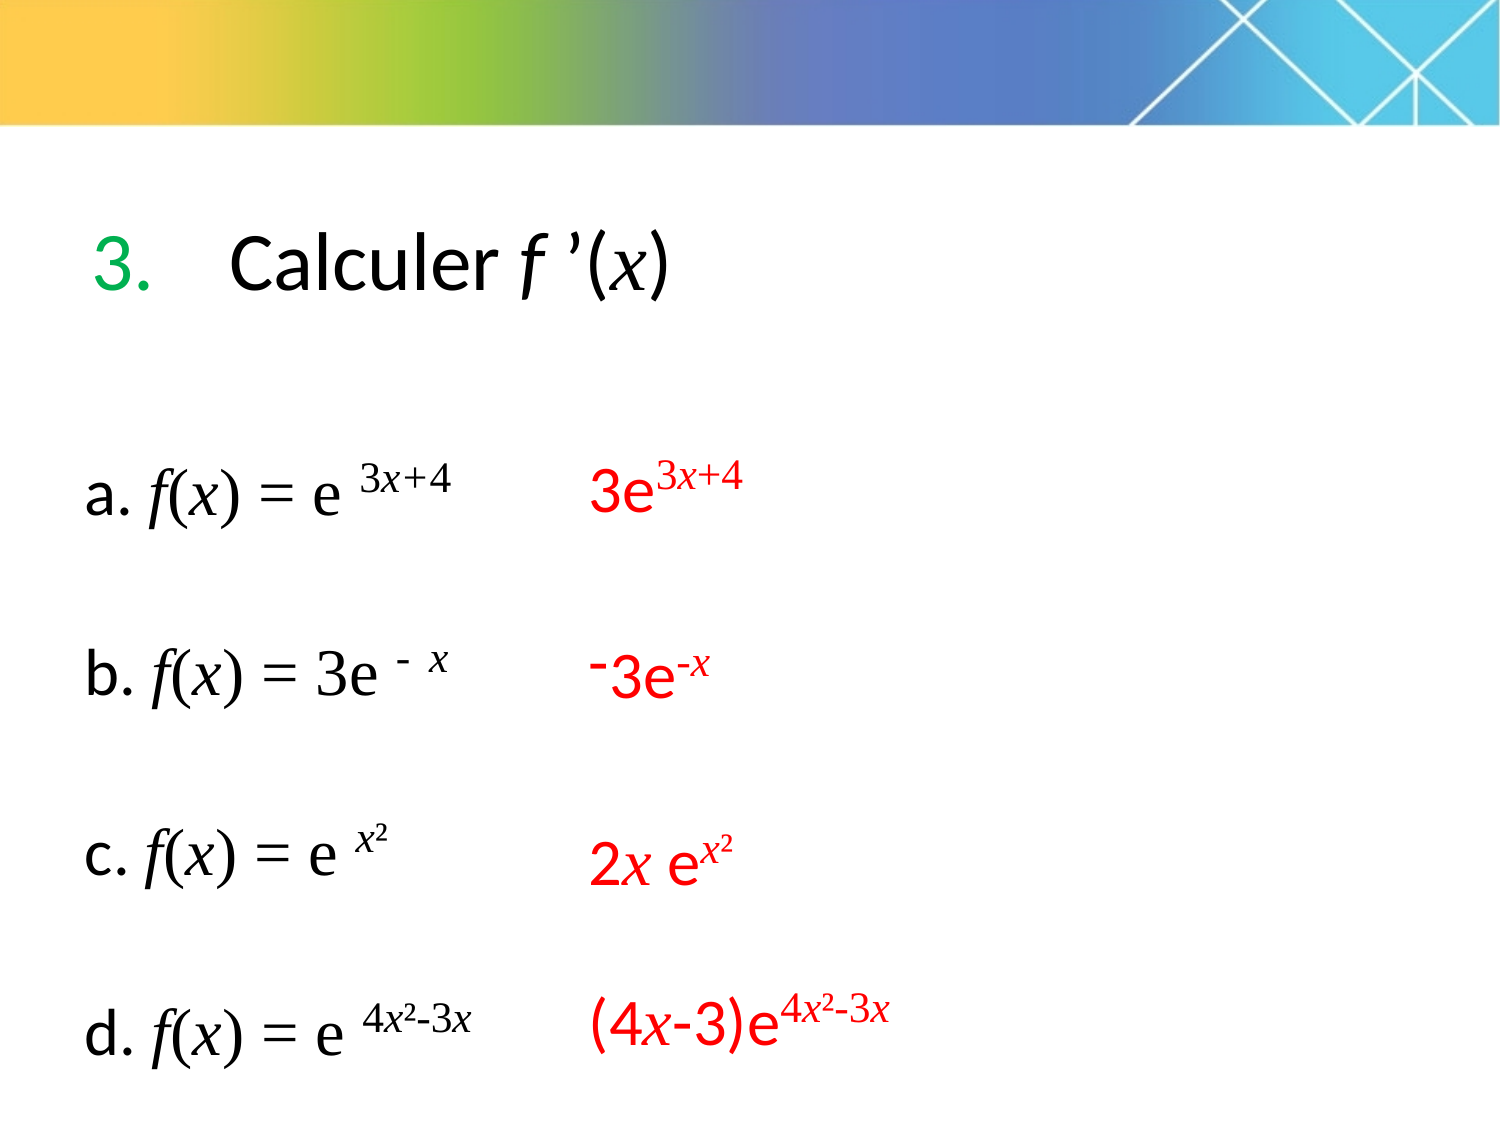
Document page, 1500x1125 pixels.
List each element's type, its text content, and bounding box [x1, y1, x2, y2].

text_box a. f(x) = e 3x+4 b. f(x) = 3e - x c. f(x) = e x² d. f(x) = e 4x²-3x [70, 342, 1465, 1078]
picture [0, 0, 1500, 127]
title Calculer f ’(x) [76, 163, 1500, 351]
text_box 3e3x+4 3e-x 2x ex² (4x-3)e4x²-3x [574, 339, 1067, 1069]
